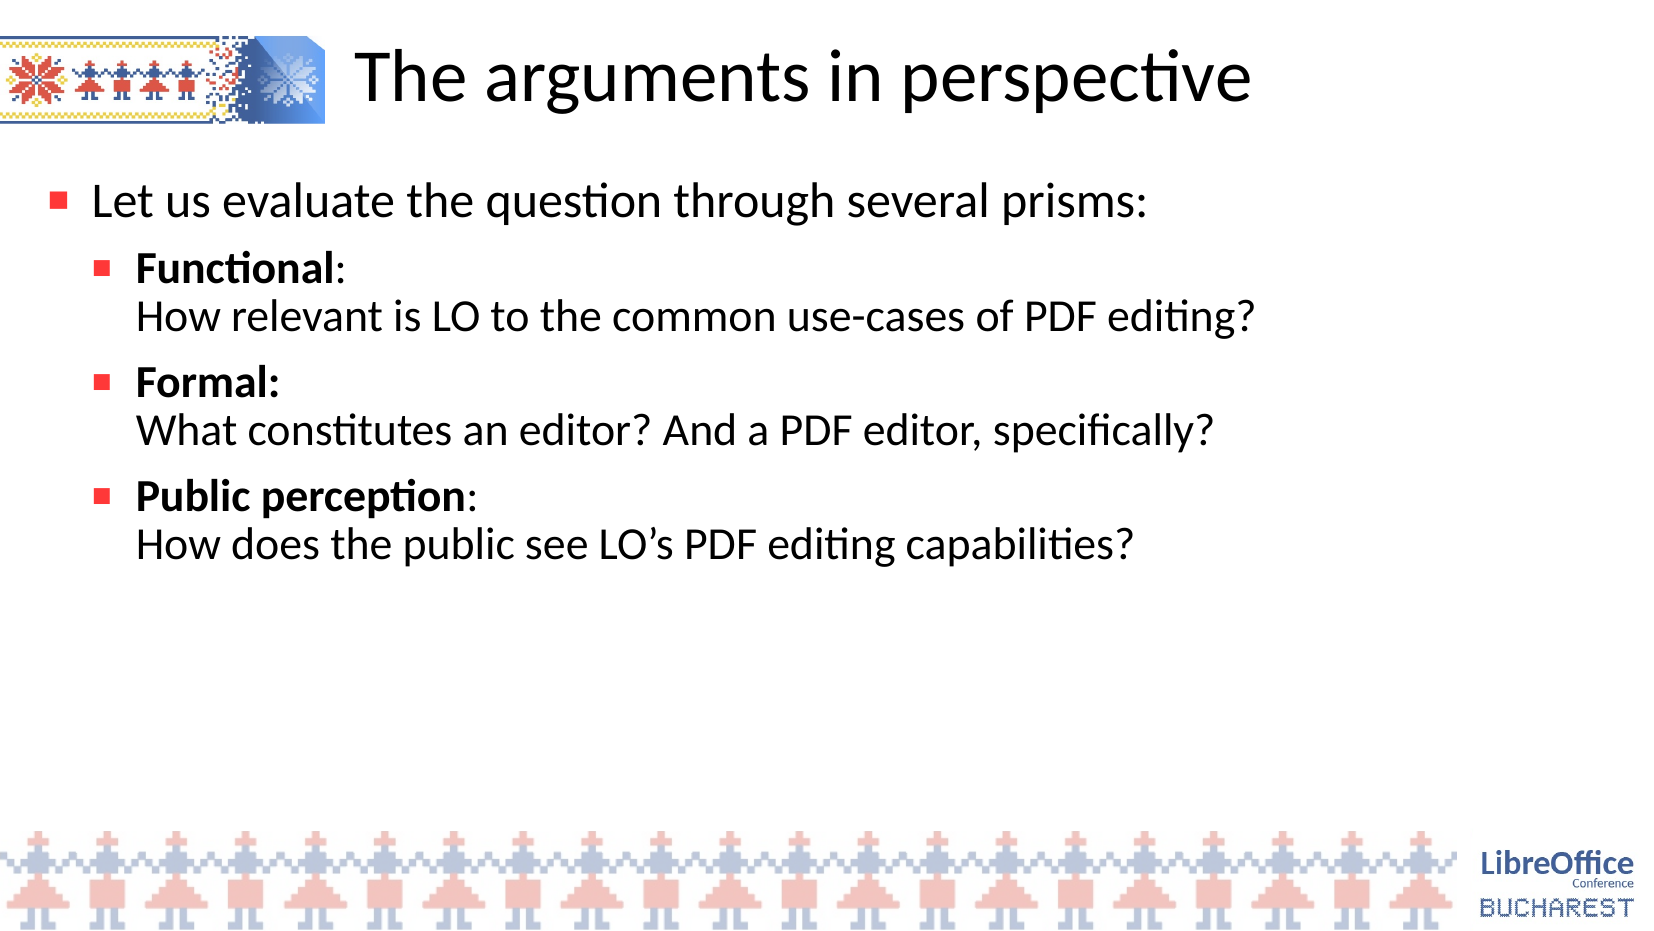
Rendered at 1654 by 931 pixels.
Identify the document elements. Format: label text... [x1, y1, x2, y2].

title The arguments in perspective [354, 23, 1625, 142]
list Let us evaluate the question through several prisms: Functional: How relevant is LO to the common use-cases of PDF editing? Formal: What constitutes an editor? And a PDF editor, specifically? Public perception: How does the public see LO’s PDF editing capabilities? [47, 177, 1625, 798]
subtitle eyalroz1@gmx.com [0, 35, 325, 124]
subtitle eyalroz1@gmx.com [1580, 812, 1640, 931]
